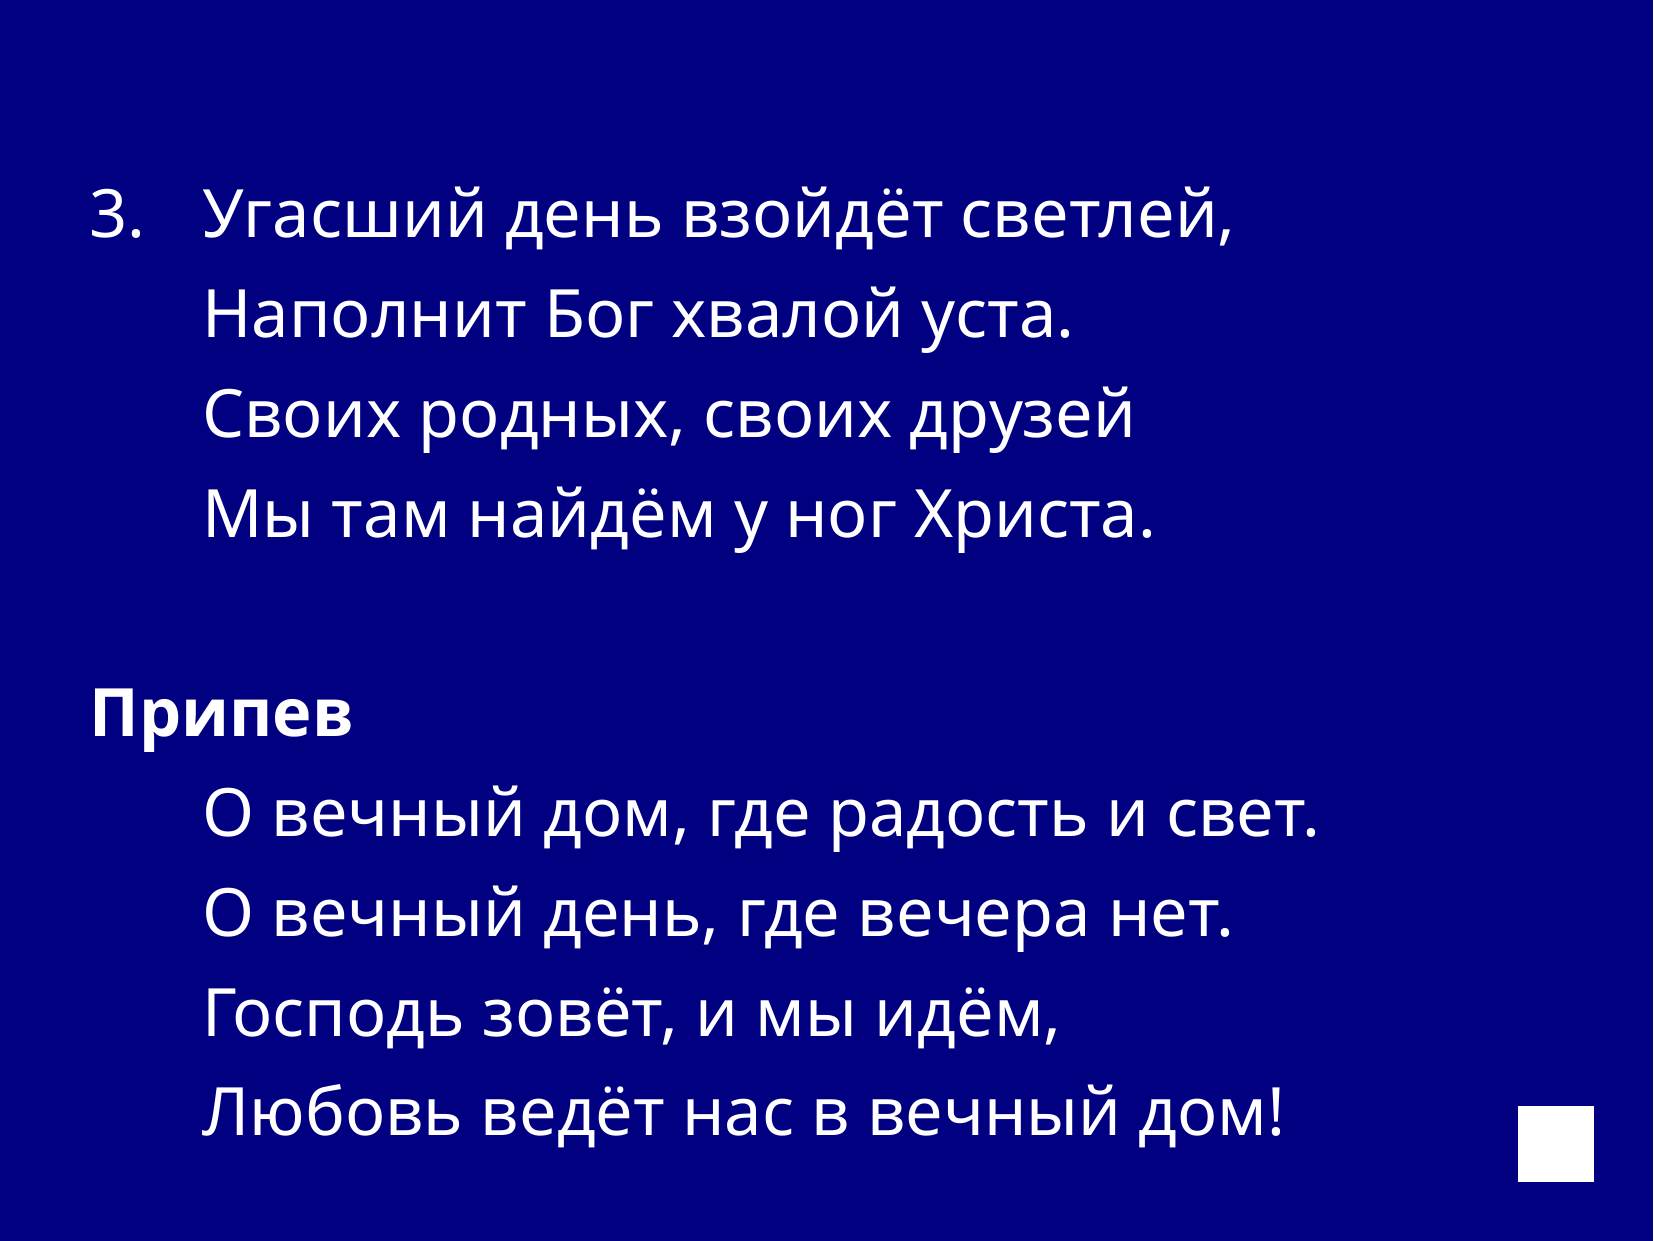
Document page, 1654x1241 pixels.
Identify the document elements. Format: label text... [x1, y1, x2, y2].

text_box [1518, 1106, 1594, 1182]
text_box 3. Угасший день взойдёт светлей, Наполнит Бог хвалой уста. Своих родных, своих друзей Мы там найдём у ног Христа. Припев О вечный дом, где радость и свет. О вечный день, где вечера нет. Господь зовёт, и мы идём, Любовь ведёт нас в вечный дом! [75, 150, 1576, 1163]
